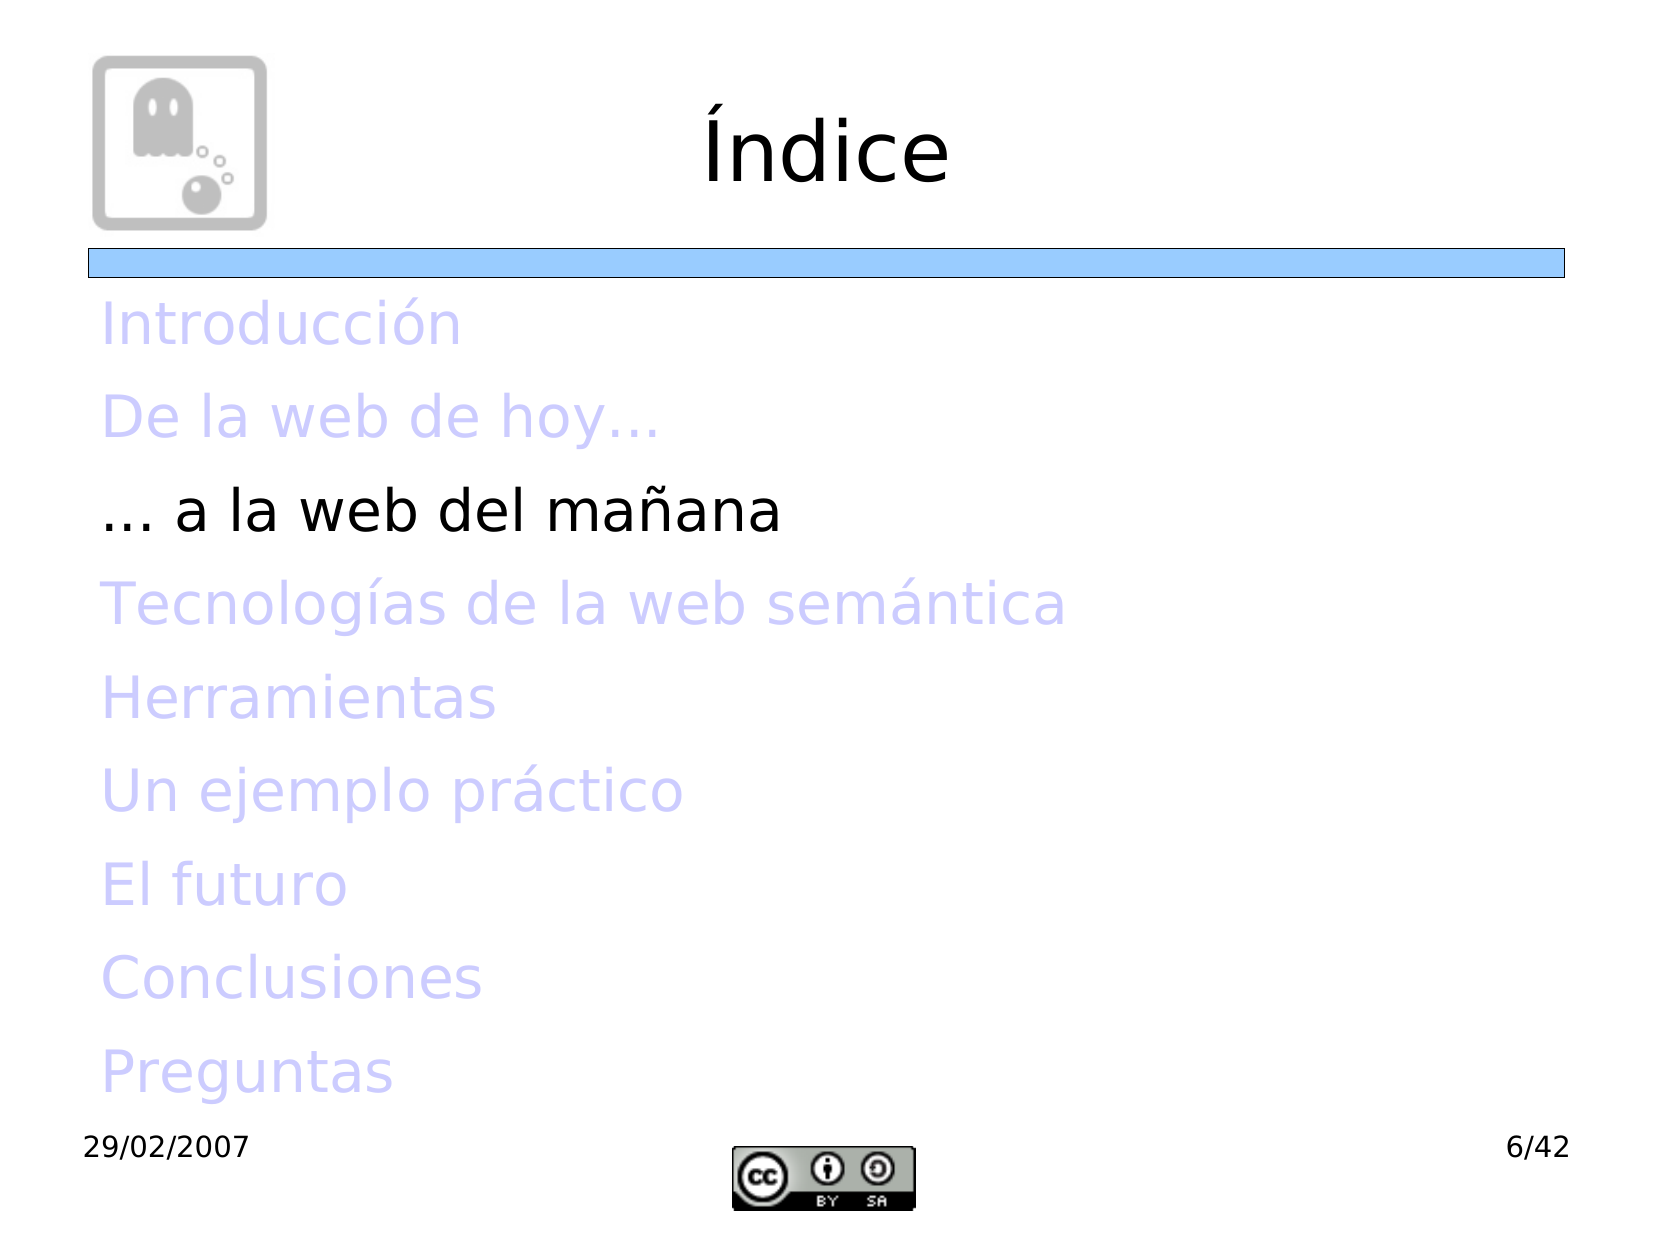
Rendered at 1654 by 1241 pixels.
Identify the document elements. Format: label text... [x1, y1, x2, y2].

title Índice [82, 49, 1571, 257]
picture [732, 1146, 916, 1211]
list Introducción De la web de hoy... ... a la web del mañana Tecnologías de la web semántica Herramientas Un ejemplo práctico El futuro Conclusiones Preguntas [82, 290, 1571, 1107]
